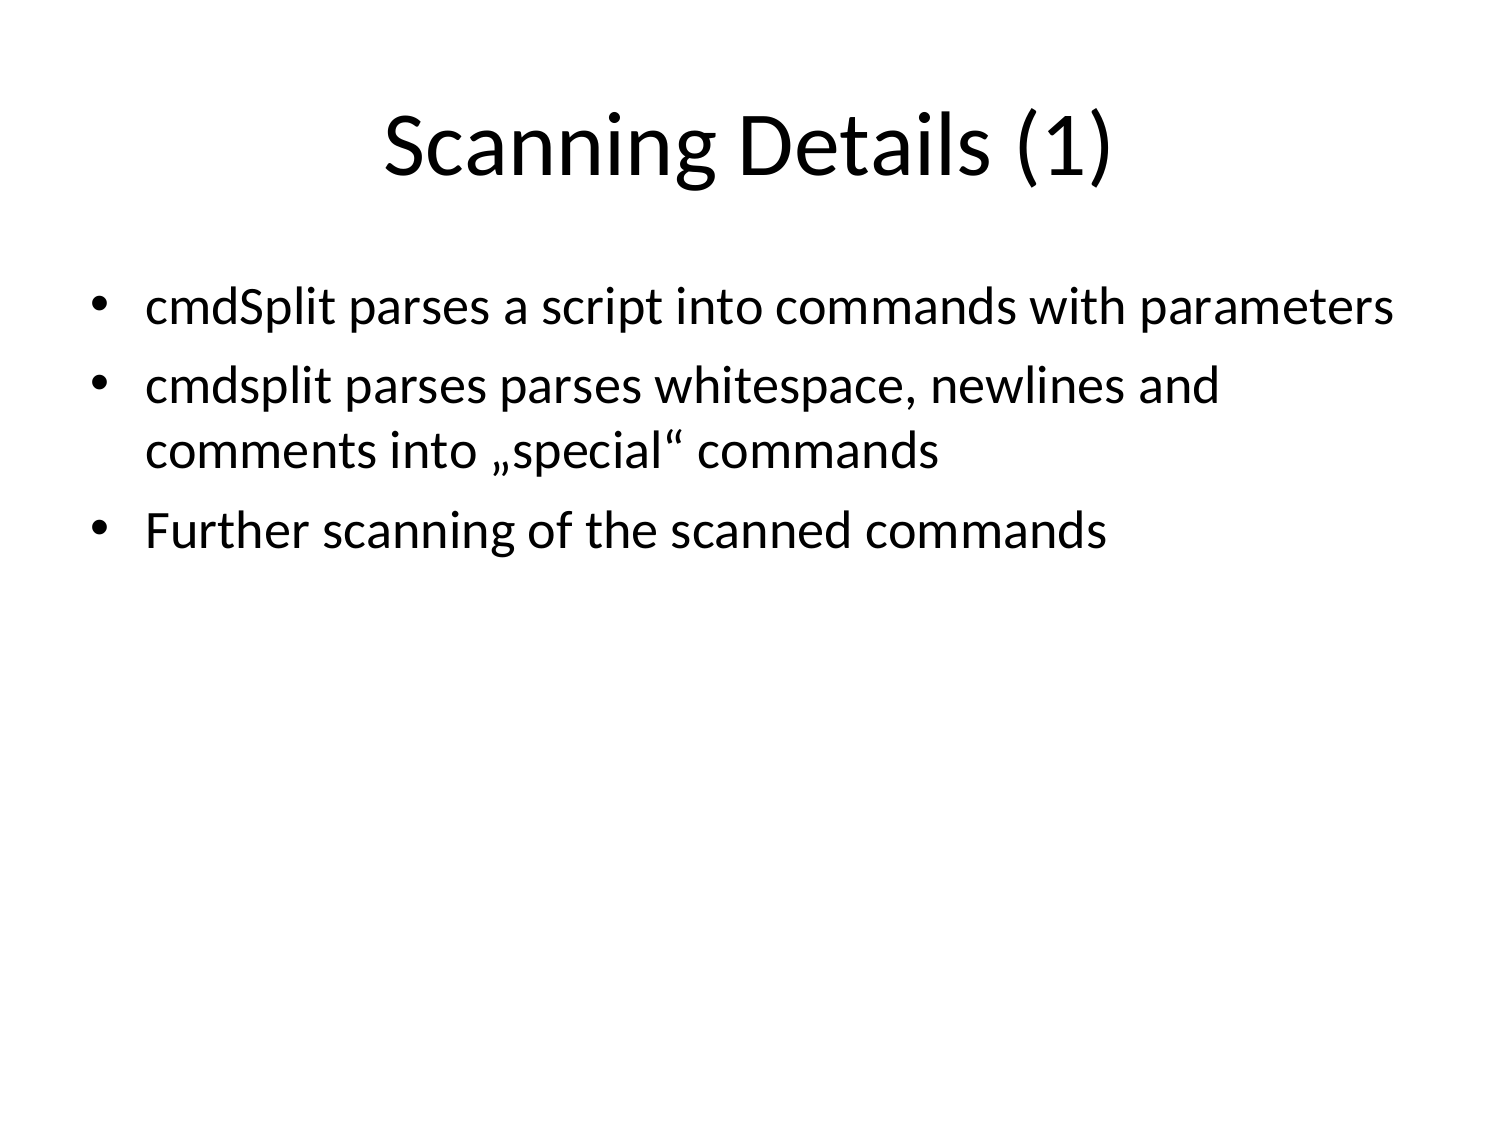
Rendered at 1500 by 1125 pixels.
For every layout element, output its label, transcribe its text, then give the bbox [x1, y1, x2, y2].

text_box Scanning Details (1)‏ [75, 45, 1426, 233]
text_box cmdSplit parses a script into commands with parameters cmdsplit parses parses whitespace, newlines and comments into „special“ commands Further scanning of the scanned commands [75, 262, 1426, 1005]
